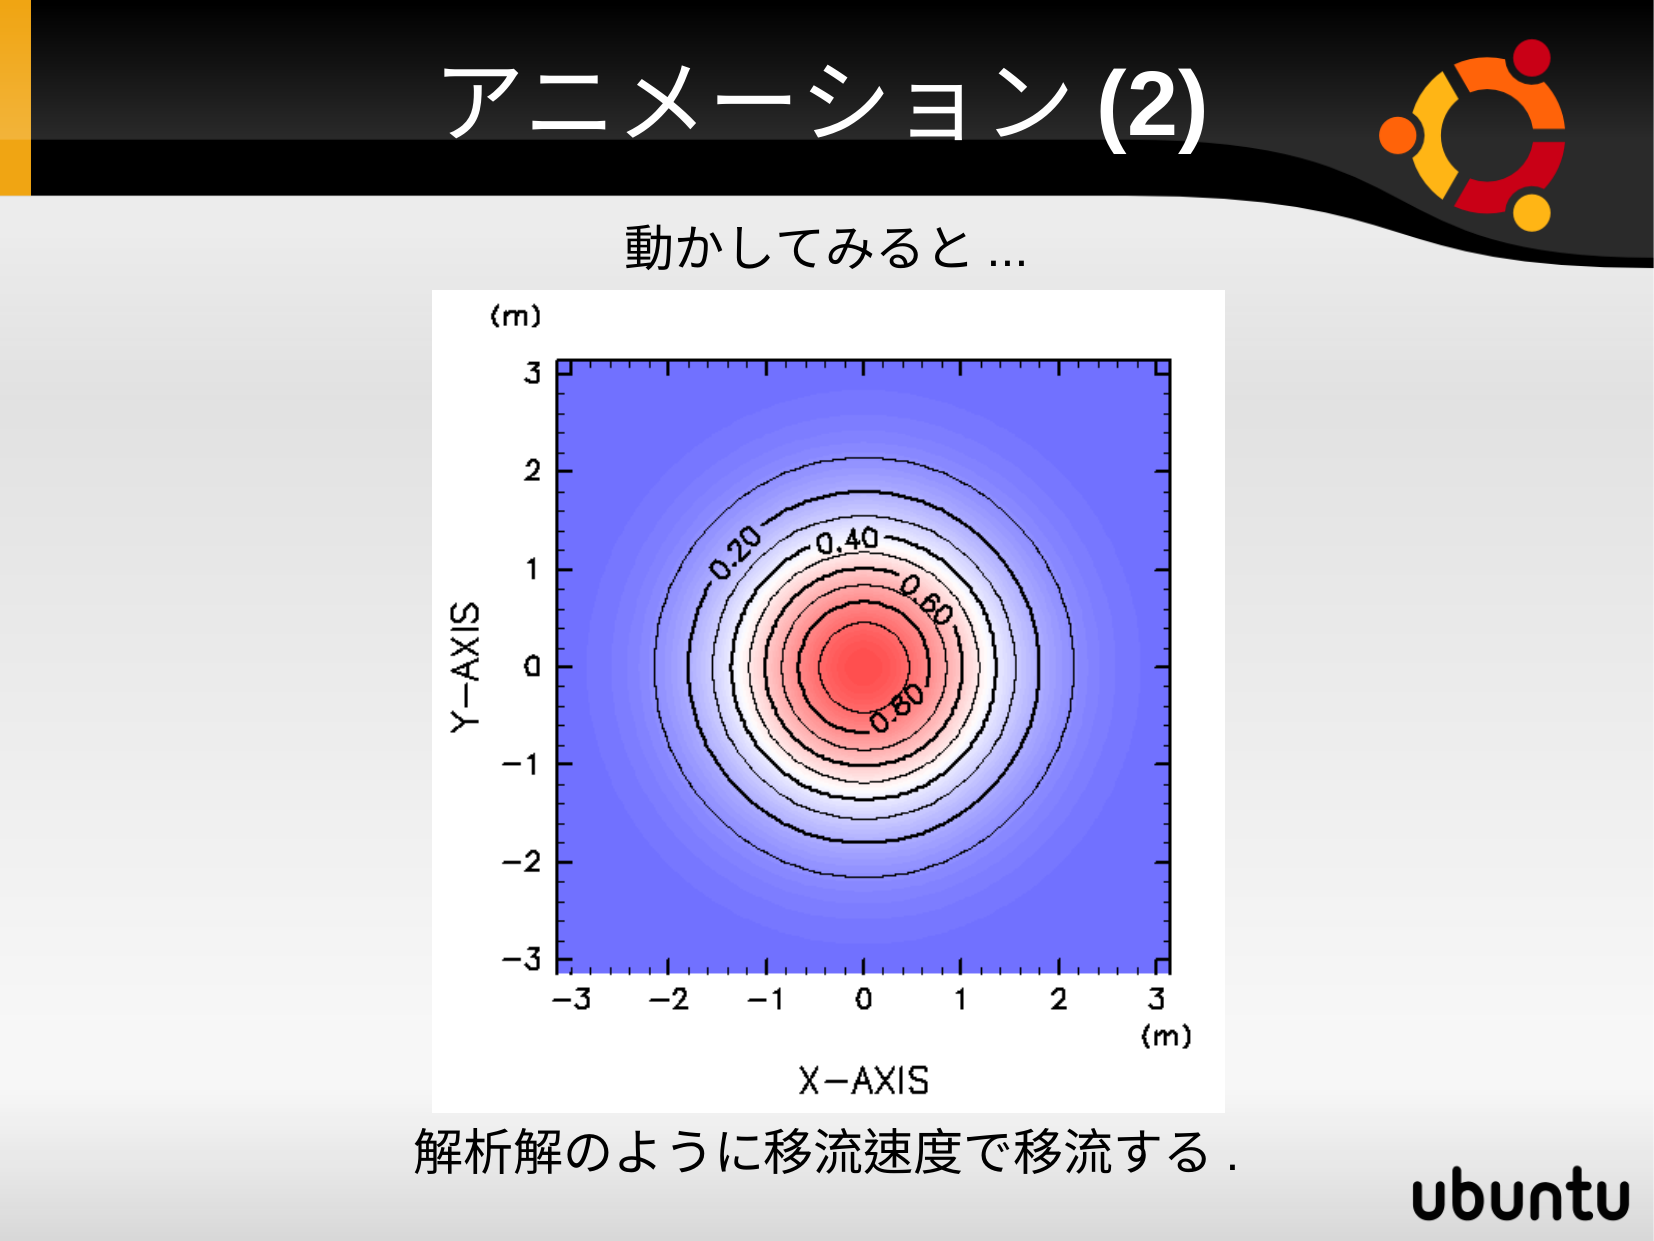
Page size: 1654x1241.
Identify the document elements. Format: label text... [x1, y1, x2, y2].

picture [0, 0, 1654, 1241]
text_box 解析解のように移流速度で移流する. [118, 1116, 1536, 1195]
title アニメーション(2) [76, 0, 1565, 208]
text_box 動かしてみると... [118, 212, 1536, 292]
